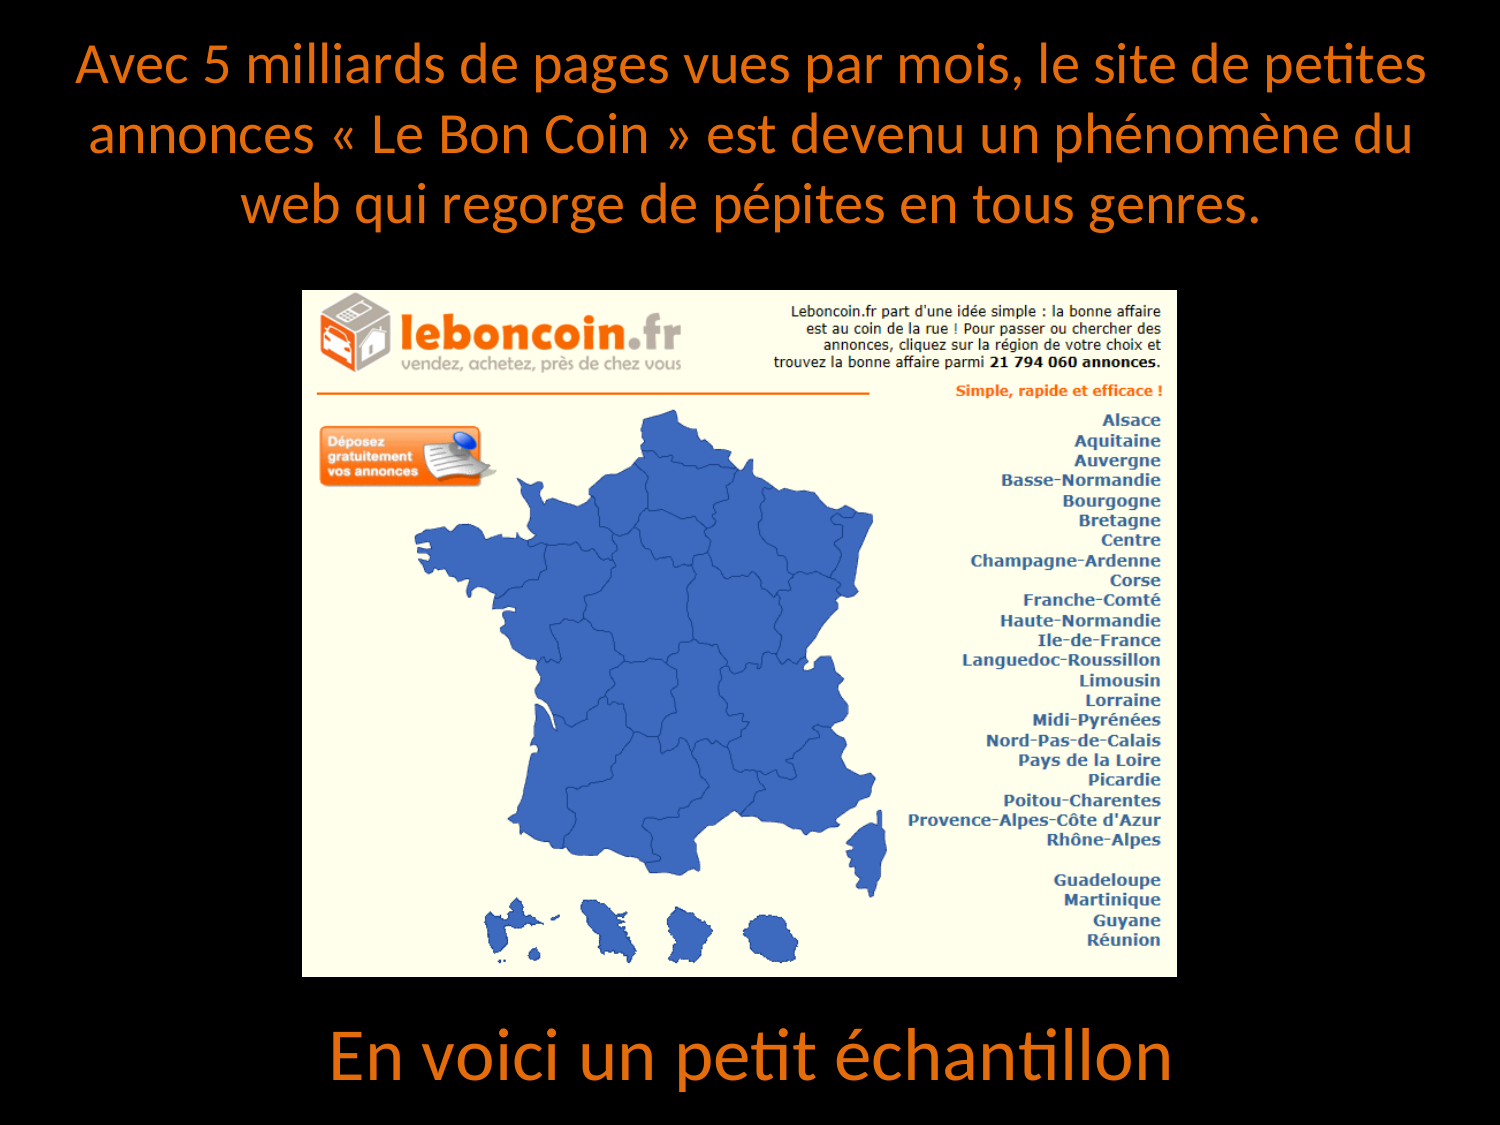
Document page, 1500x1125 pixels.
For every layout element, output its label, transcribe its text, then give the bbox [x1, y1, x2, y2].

title Avec 5 milliards de pages vues par mois, le site de petites annonces « Le Bon Coin » est devenu un phénomène du web qui regorge de pépites en tous genres. En voici un petit échantillon [21, 7, 1483, 1114]
picture [302, 290, 1177, 977]
